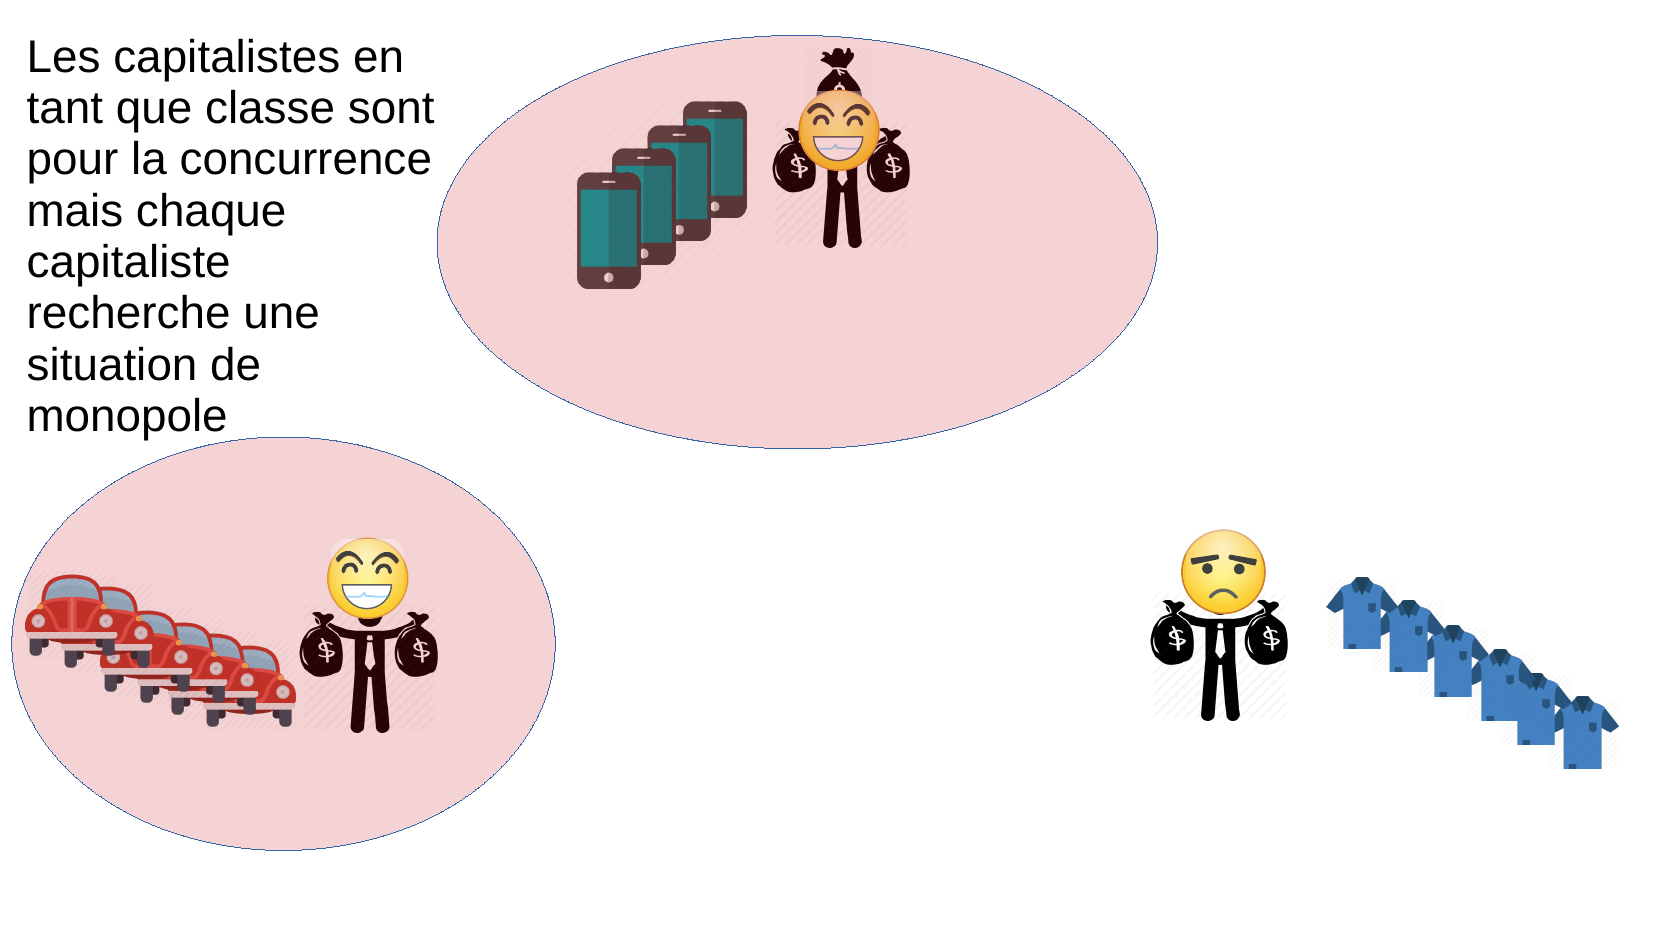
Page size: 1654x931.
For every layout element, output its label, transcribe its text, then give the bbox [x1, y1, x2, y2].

picture [25, 568, 30, 577]
text_box [461, 35, 1158, 449]
text_box Les capitalistes en tant que classe sont pour la concurrence mais chaque capitaliste recherche une situation de monopole [11, 23, 461, 461]
picture [1326, 577, 1619, 769]
picture [320, 530, 416, 626]
text_box [11, 437, 556, 851]
picture [1150, 529, 1288, 721]
